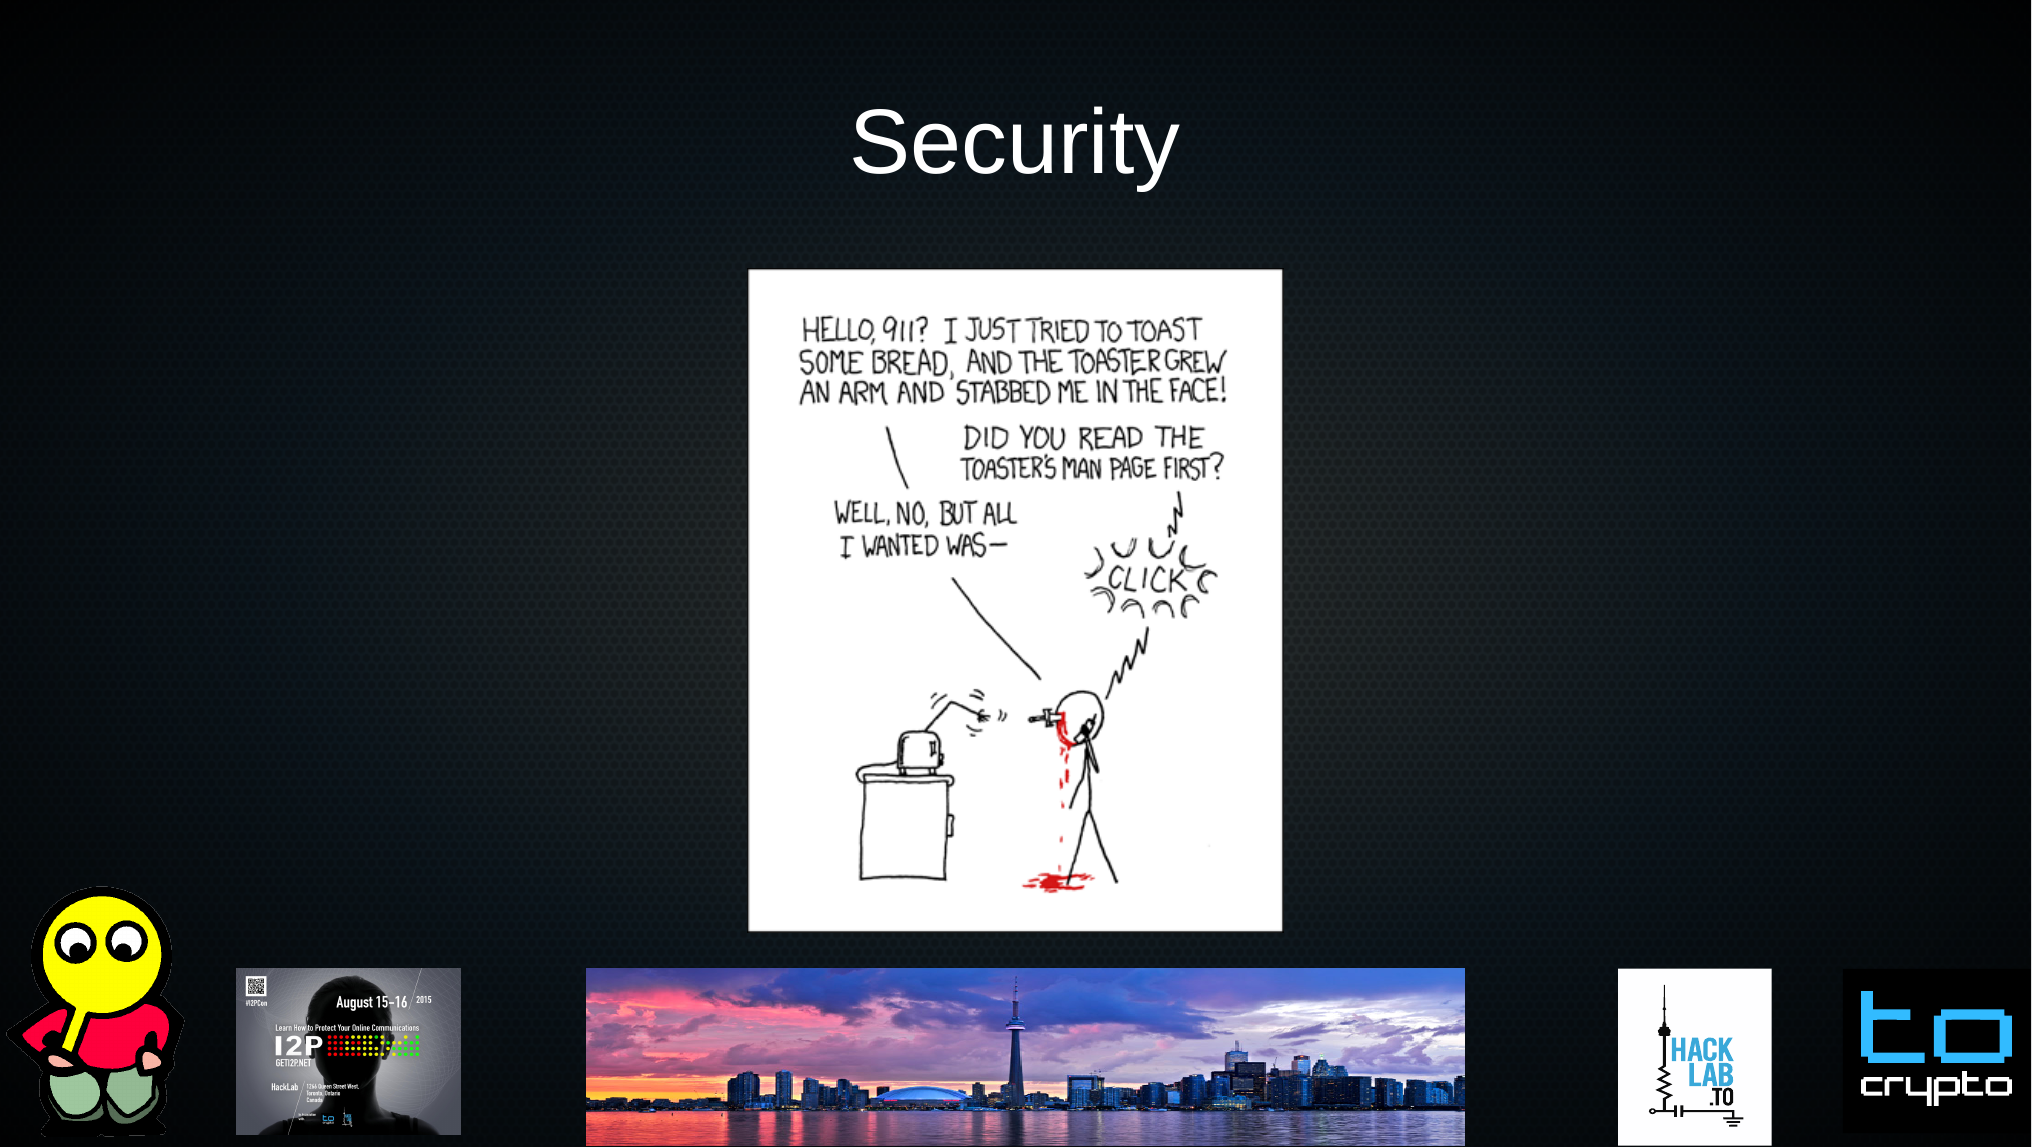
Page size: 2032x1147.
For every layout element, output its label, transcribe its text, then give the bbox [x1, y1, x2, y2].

title Security [101, 45, 1930, 237]
picture [0, 0, 2032, 1147]
